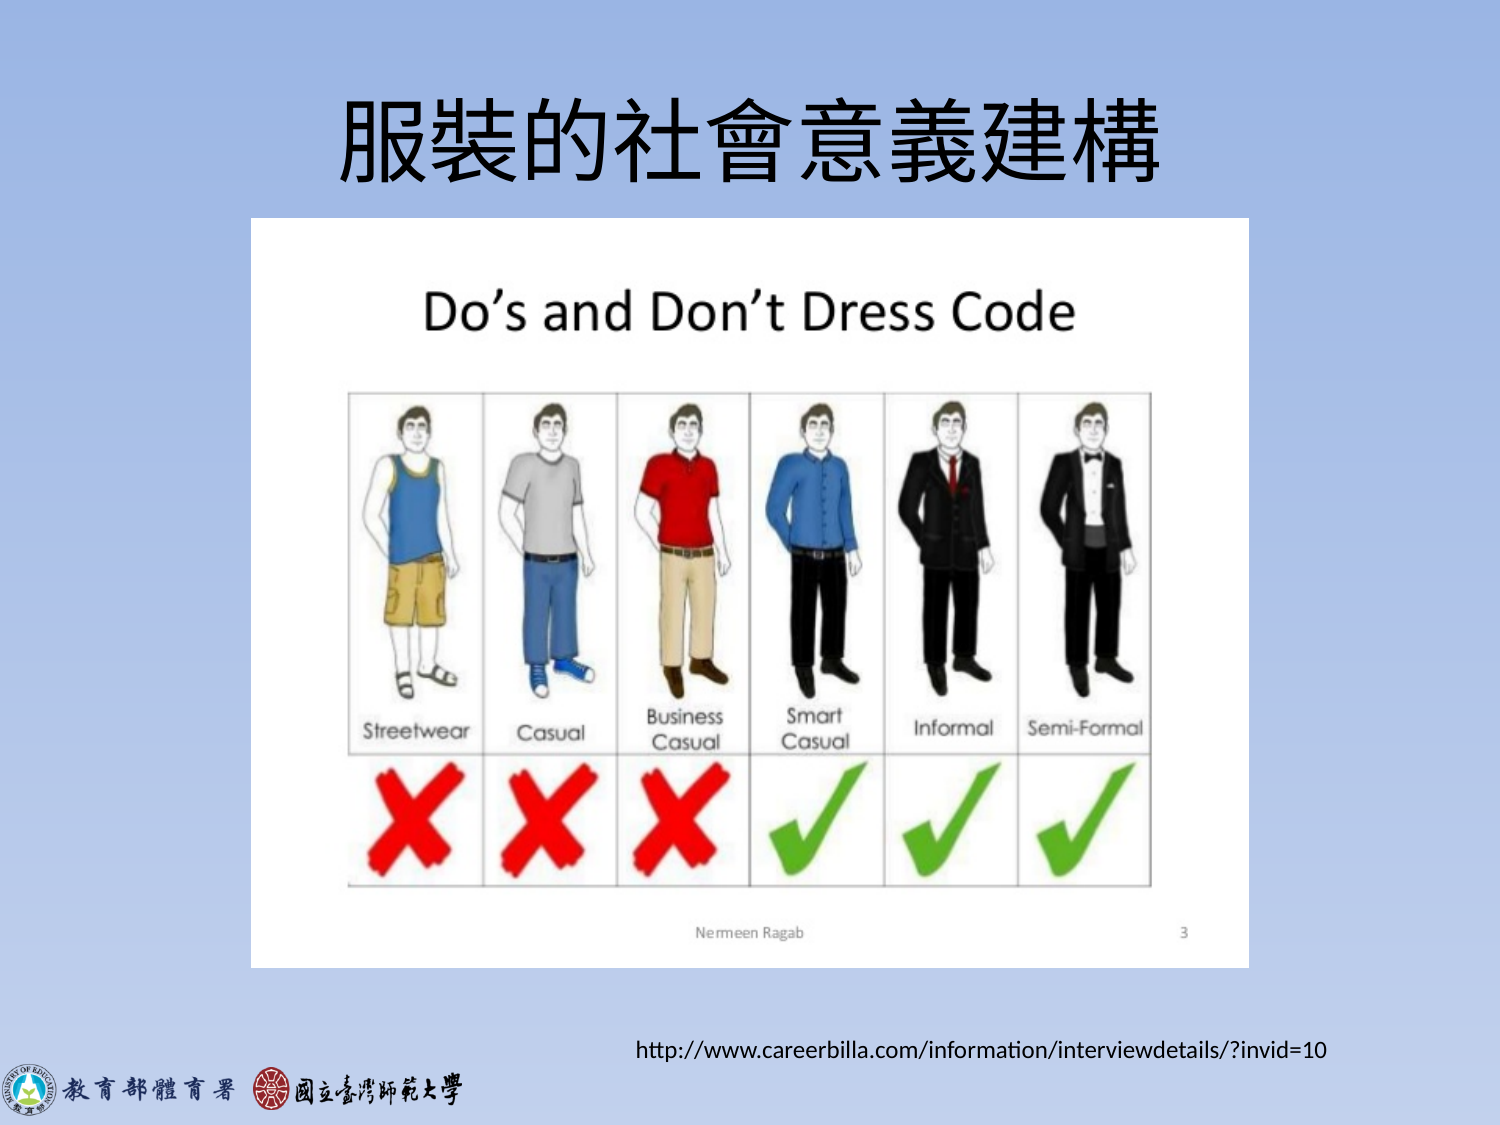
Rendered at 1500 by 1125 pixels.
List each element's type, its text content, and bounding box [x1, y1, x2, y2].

picture [251, 233, 1249, 968]
title 服裝的社會意義建構 [75, 45, 1426, 233]
text_box http://www.careerbilla.com/information/interviewdetails/?invid=10 [621, 1026, 1500, 1072]
